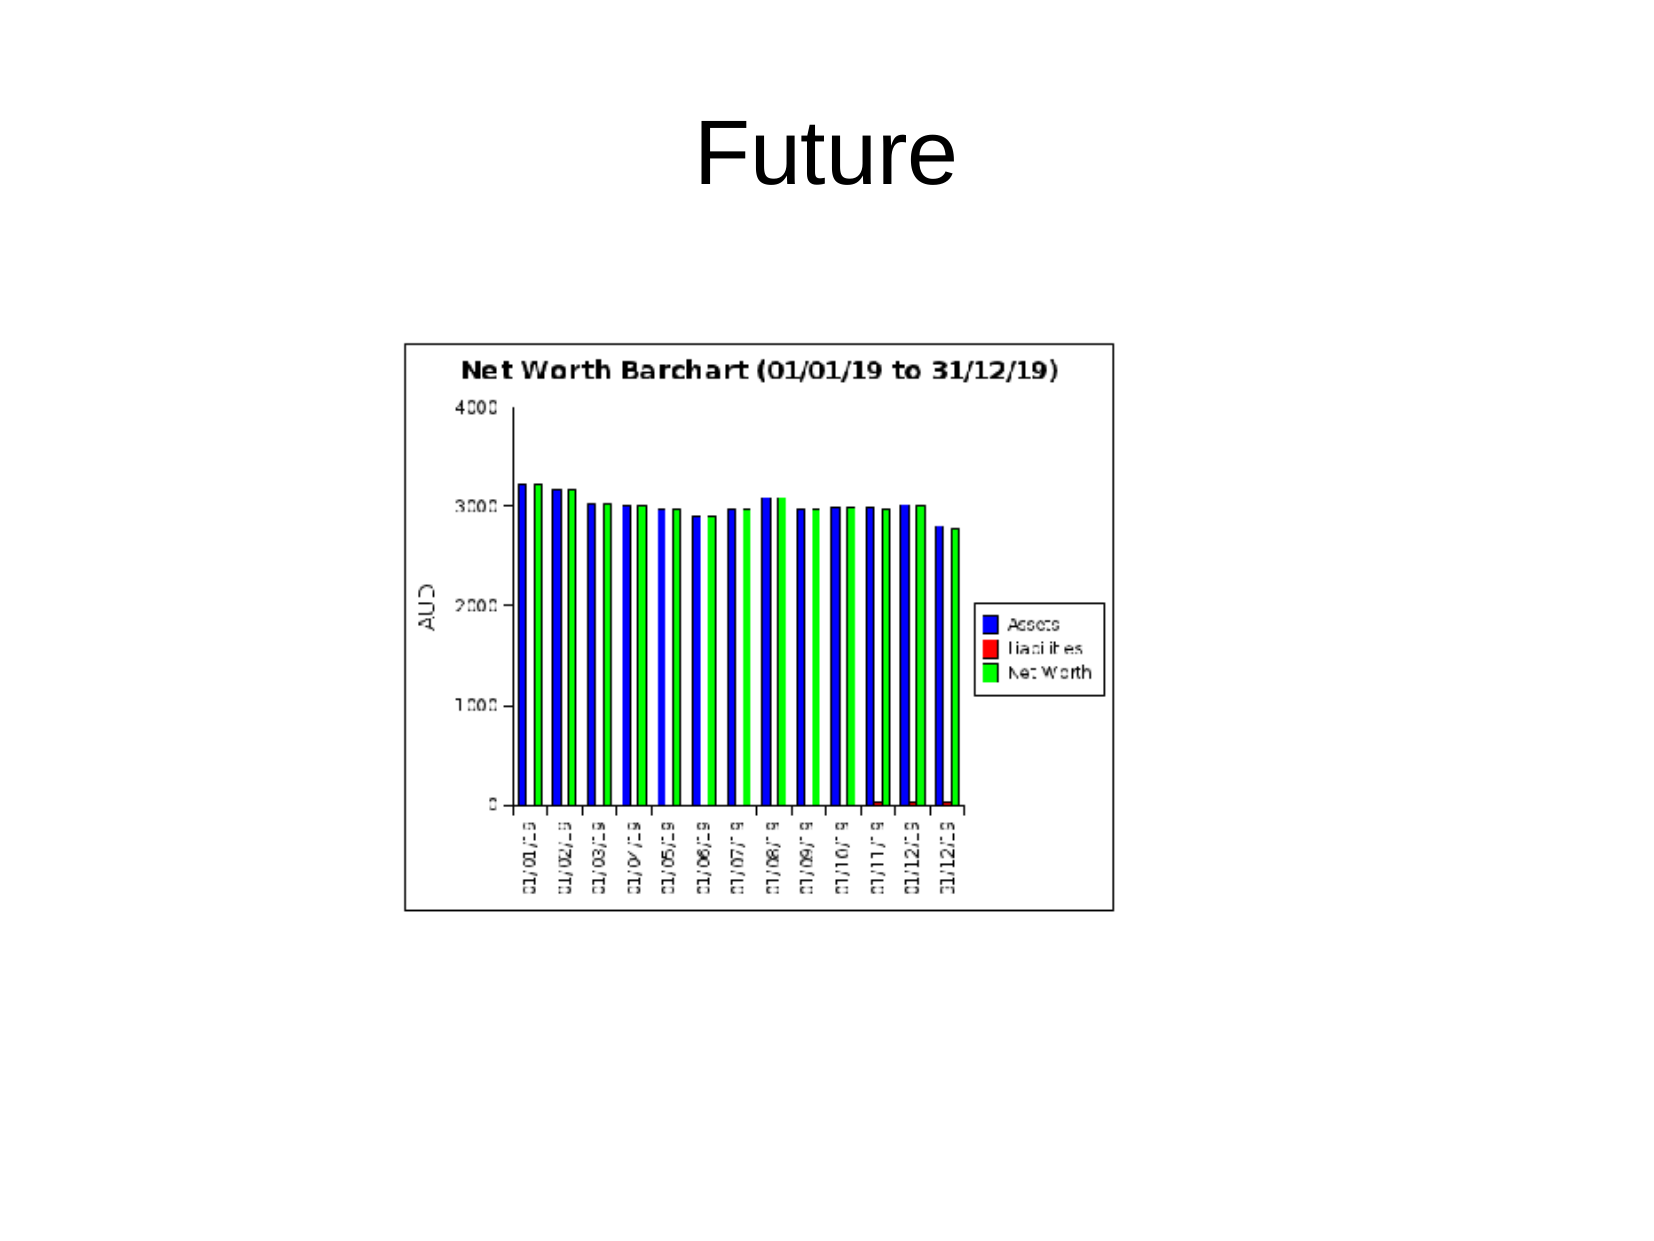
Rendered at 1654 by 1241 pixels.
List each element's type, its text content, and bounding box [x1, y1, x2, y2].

picture [362, 301, 1418, 1241]
title Future [82, 49, 1571, 257]
